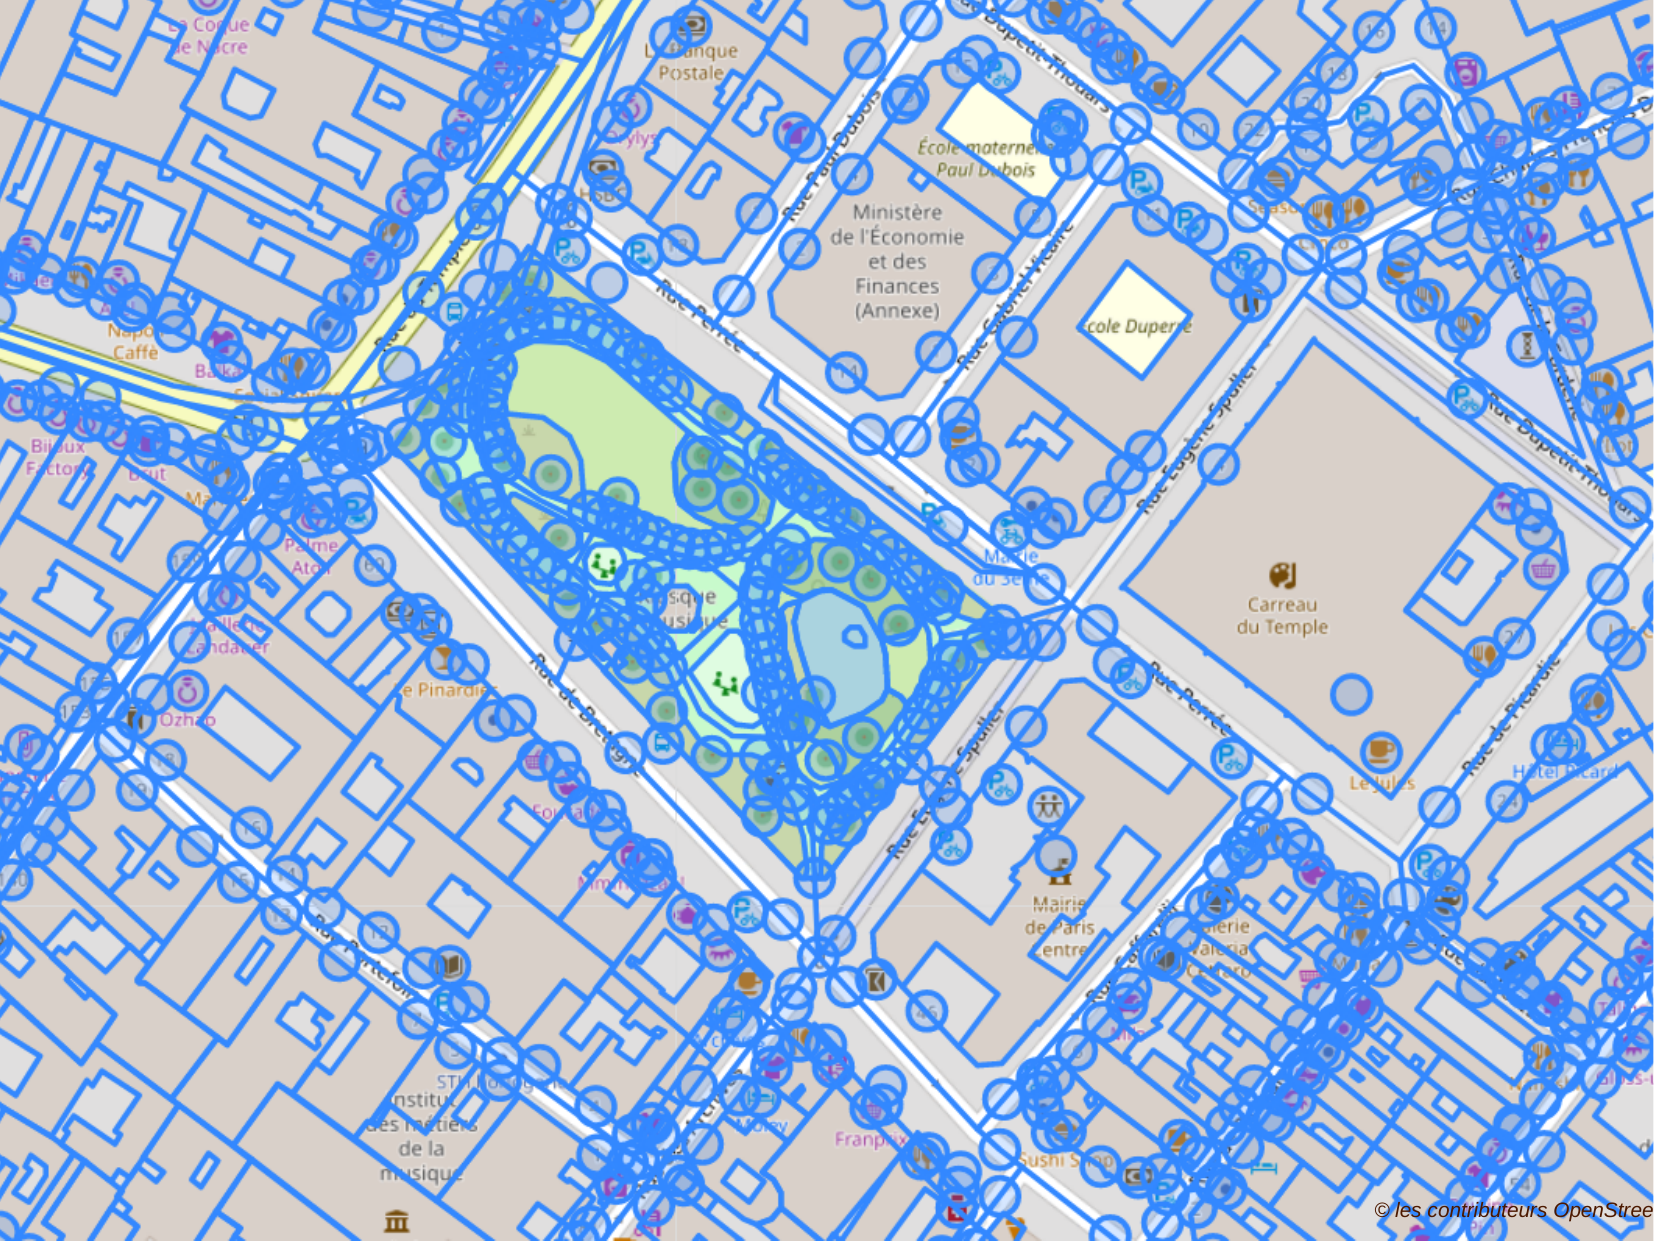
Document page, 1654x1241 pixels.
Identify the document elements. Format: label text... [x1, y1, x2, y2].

picture [0, 0, 1654, 1241]
text_box © les contributeurs OpenStreetMap [1313, 1191, 1654, 1230]
